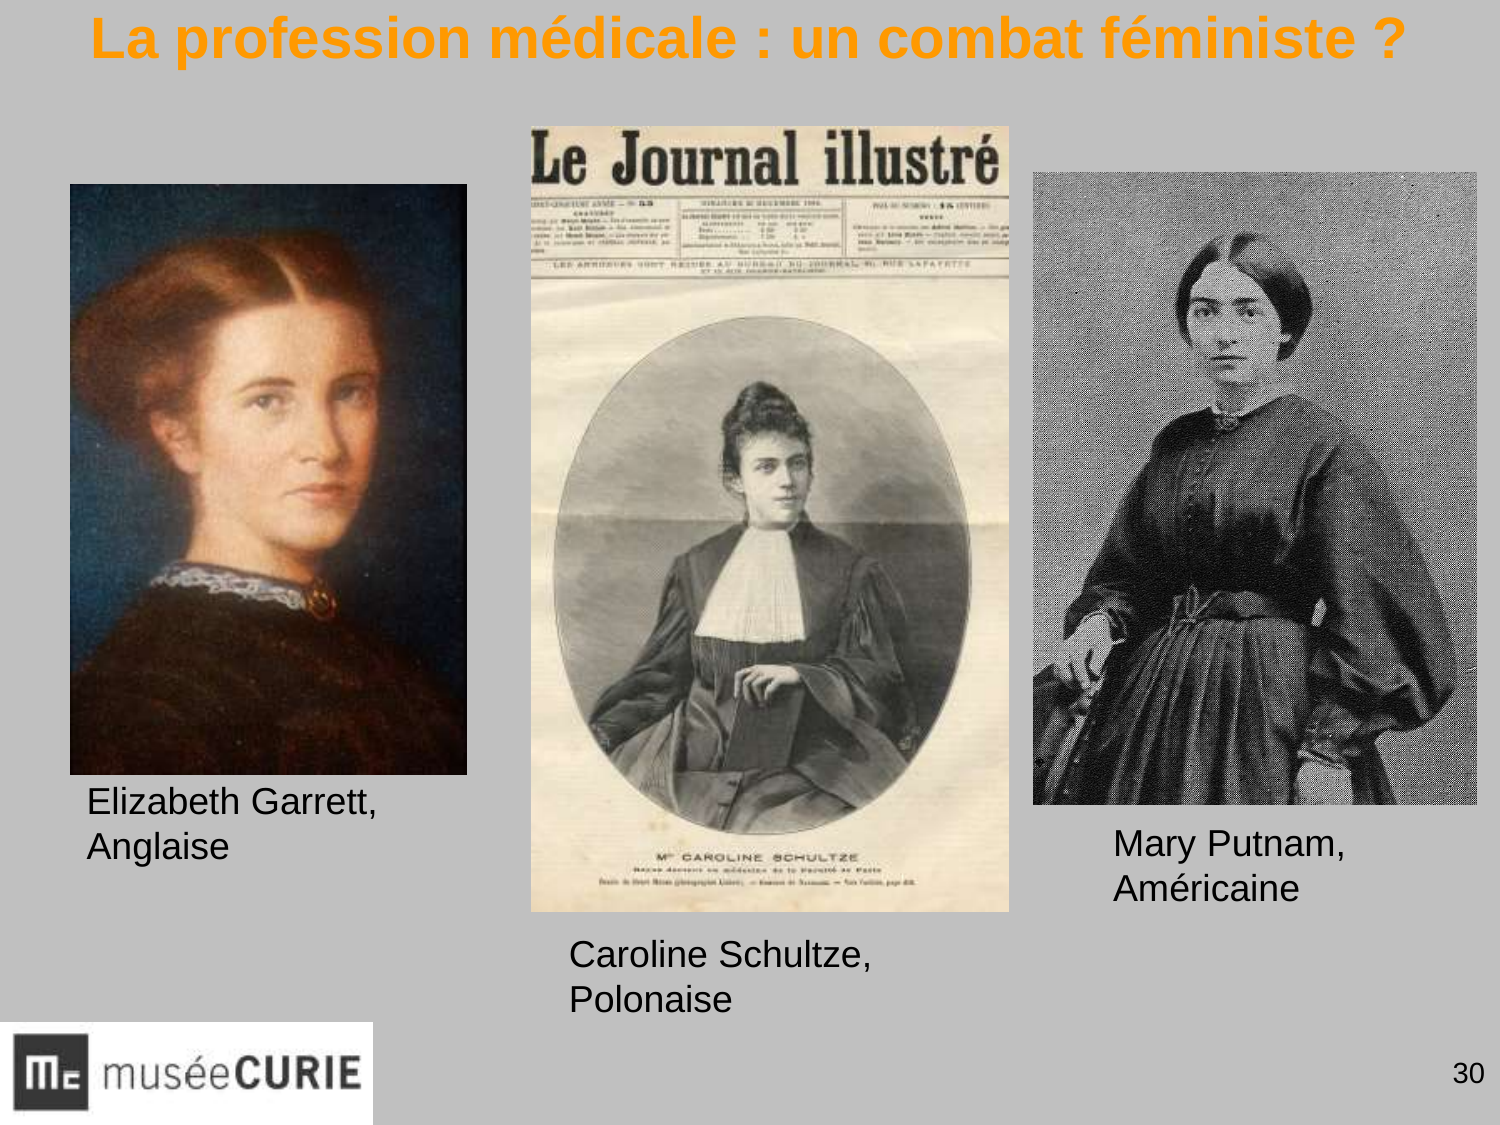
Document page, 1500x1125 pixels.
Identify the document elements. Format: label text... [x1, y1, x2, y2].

text_box Caroline Schultze, Polonaise [554, 922, 986, 1029]
picture [0, 1022, 373, 1125]
text_box La profession médicale : un combat féministe ? [41, 6, 1459, 78]
text_box Mary Putnam, Américaine [1098, 810, 1447, 917]
text_box <numéro> [1387, 1046, 1500, 1125]
text_box Elizabeth Garrett, Anglaise [71, 775, 437, 875]
picture [70, 184, 467, 775]
picture [531, 126, 1009, 912]
picture [1033, 172, 1477, 805]
